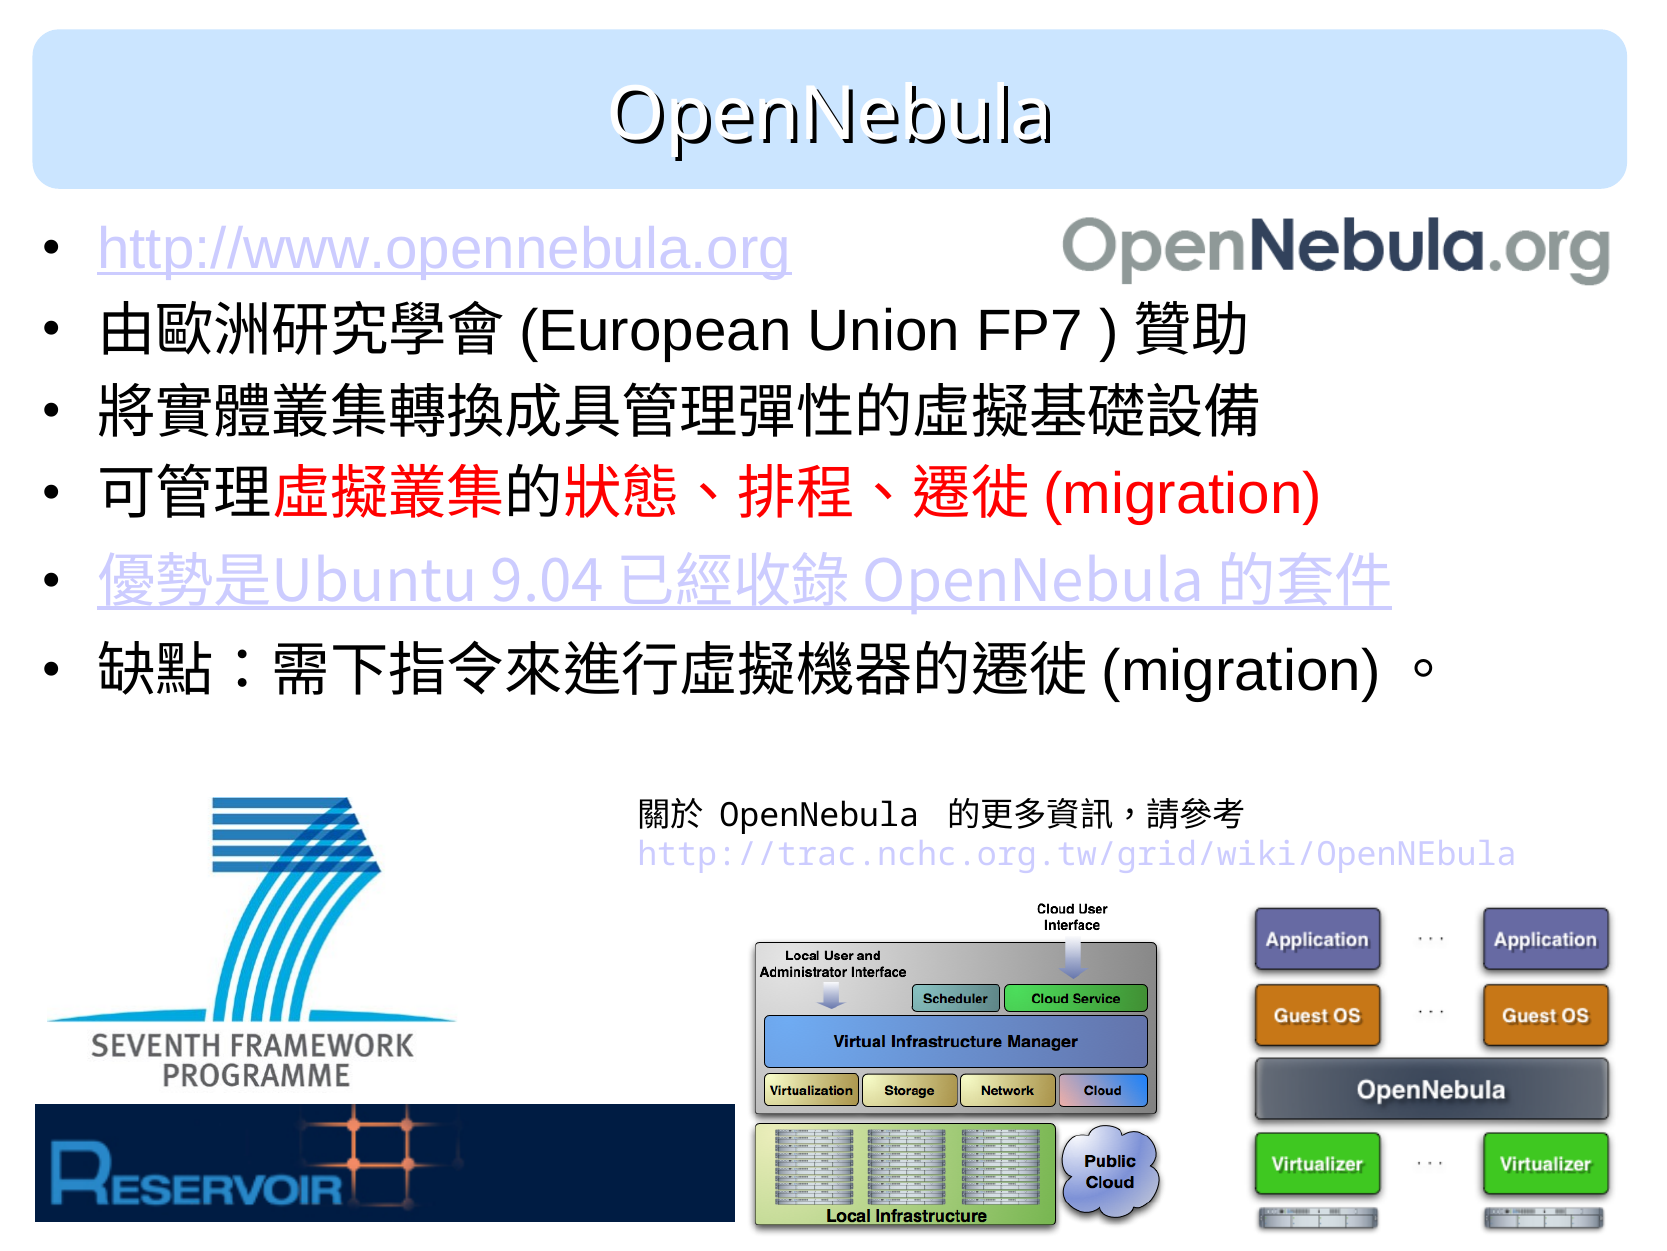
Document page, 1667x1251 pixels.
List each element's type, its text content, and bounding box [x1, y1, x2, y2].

picture [35, 891, 1181, 1247]
picture [47, 797, 458, 1093]
text_box 關於 OpenNebula 的更多資訊，請參考http://trac.nchc.org.tw/grid/wiki/OpenNEbula [616, 779, 1595, 887]
picture [1234, 891, 1630, 1247]
picture [797, 183, 1625, 302]
text_box http://www.opennebula.org 由歐洲研究學會(European Union FP7 )贊助 將實體叢集轉換成具管理彈性的虛擬基礎設備 可管理虛擬叢集的狀態、排程、遷徙(migration) 優勢是Ubuntu 9.04 已經收錄 OpenNebula 的套件 缺點：需下指令來進行虛擬機器的遷徙(migration)。 [41, 212, 1607, 742]
text_box OpenNebula [32, 29, 1628, 189]
